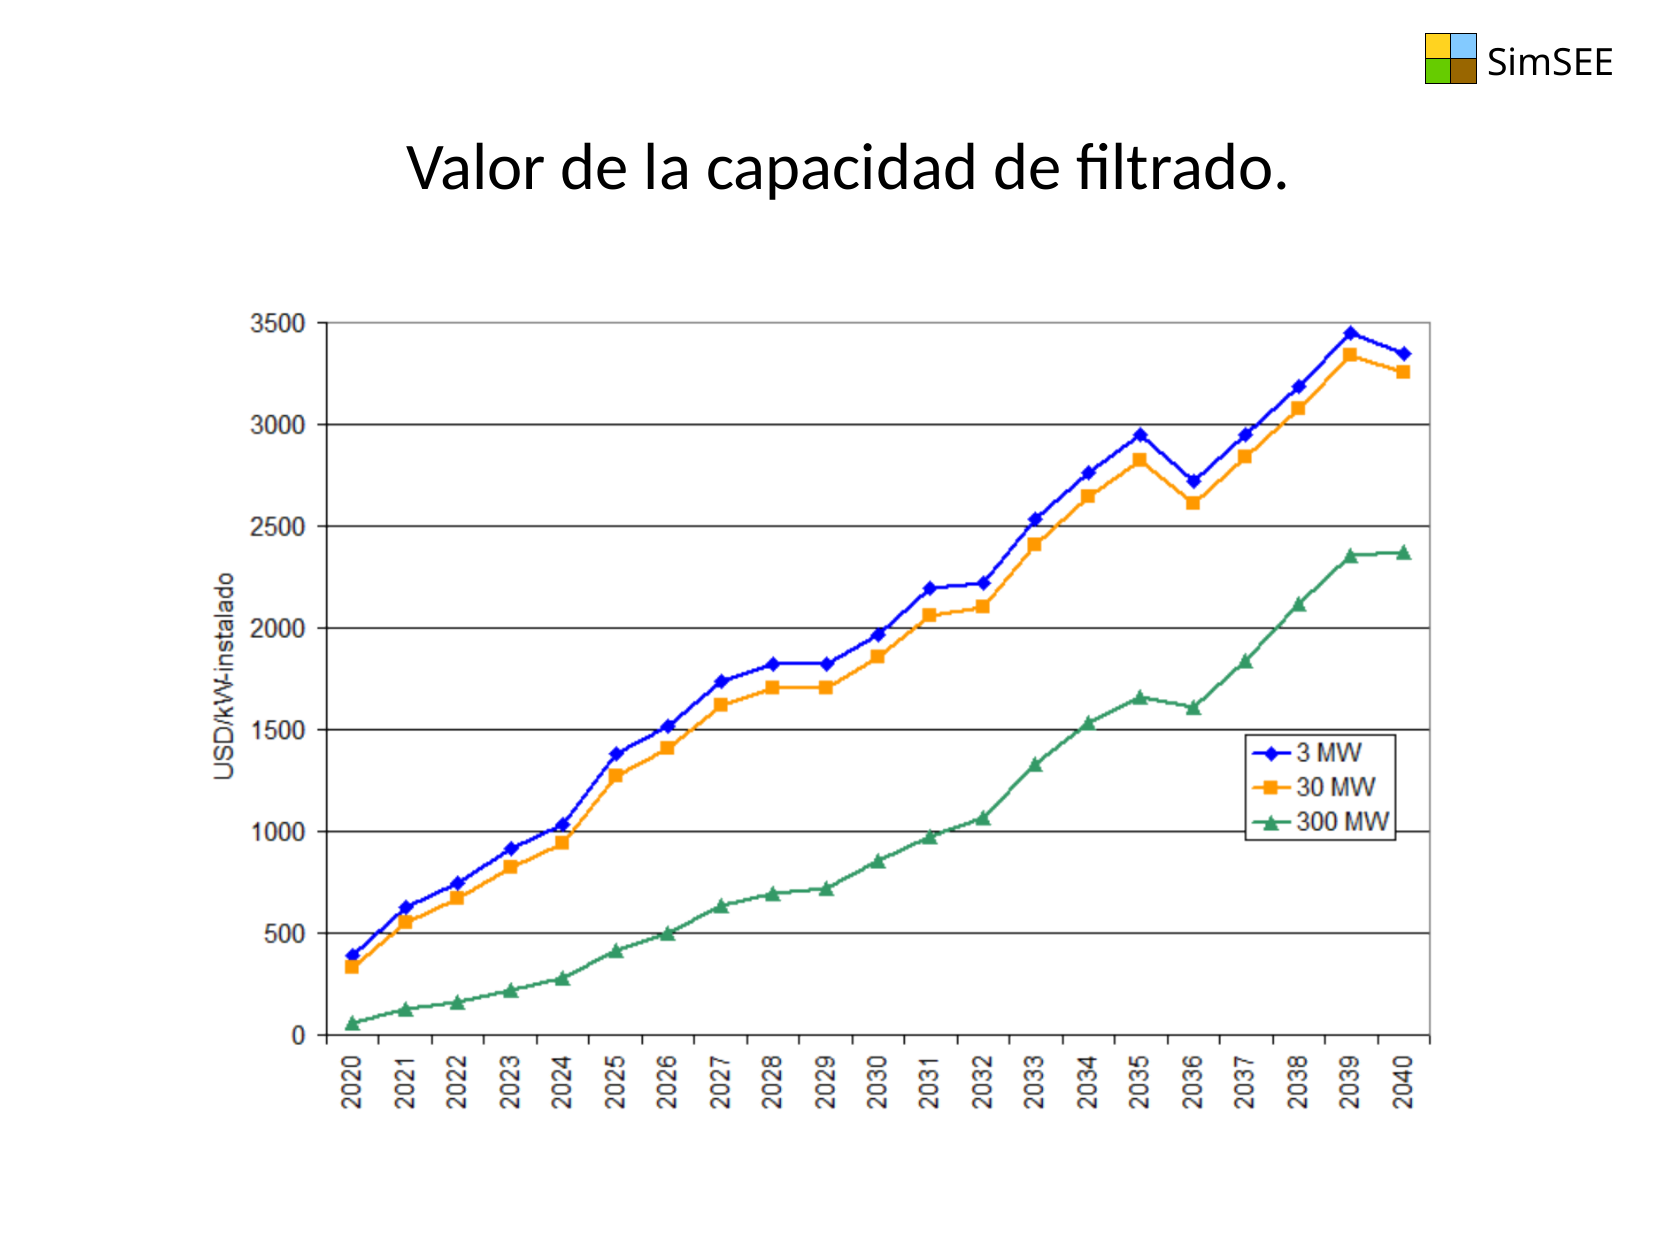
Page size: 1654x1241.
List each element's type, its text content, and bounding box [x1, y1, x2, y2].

picture [195, 284, 1443, 1121]
title Valor de la capacidad de filtrado. [249, 59, 1447, 266]
